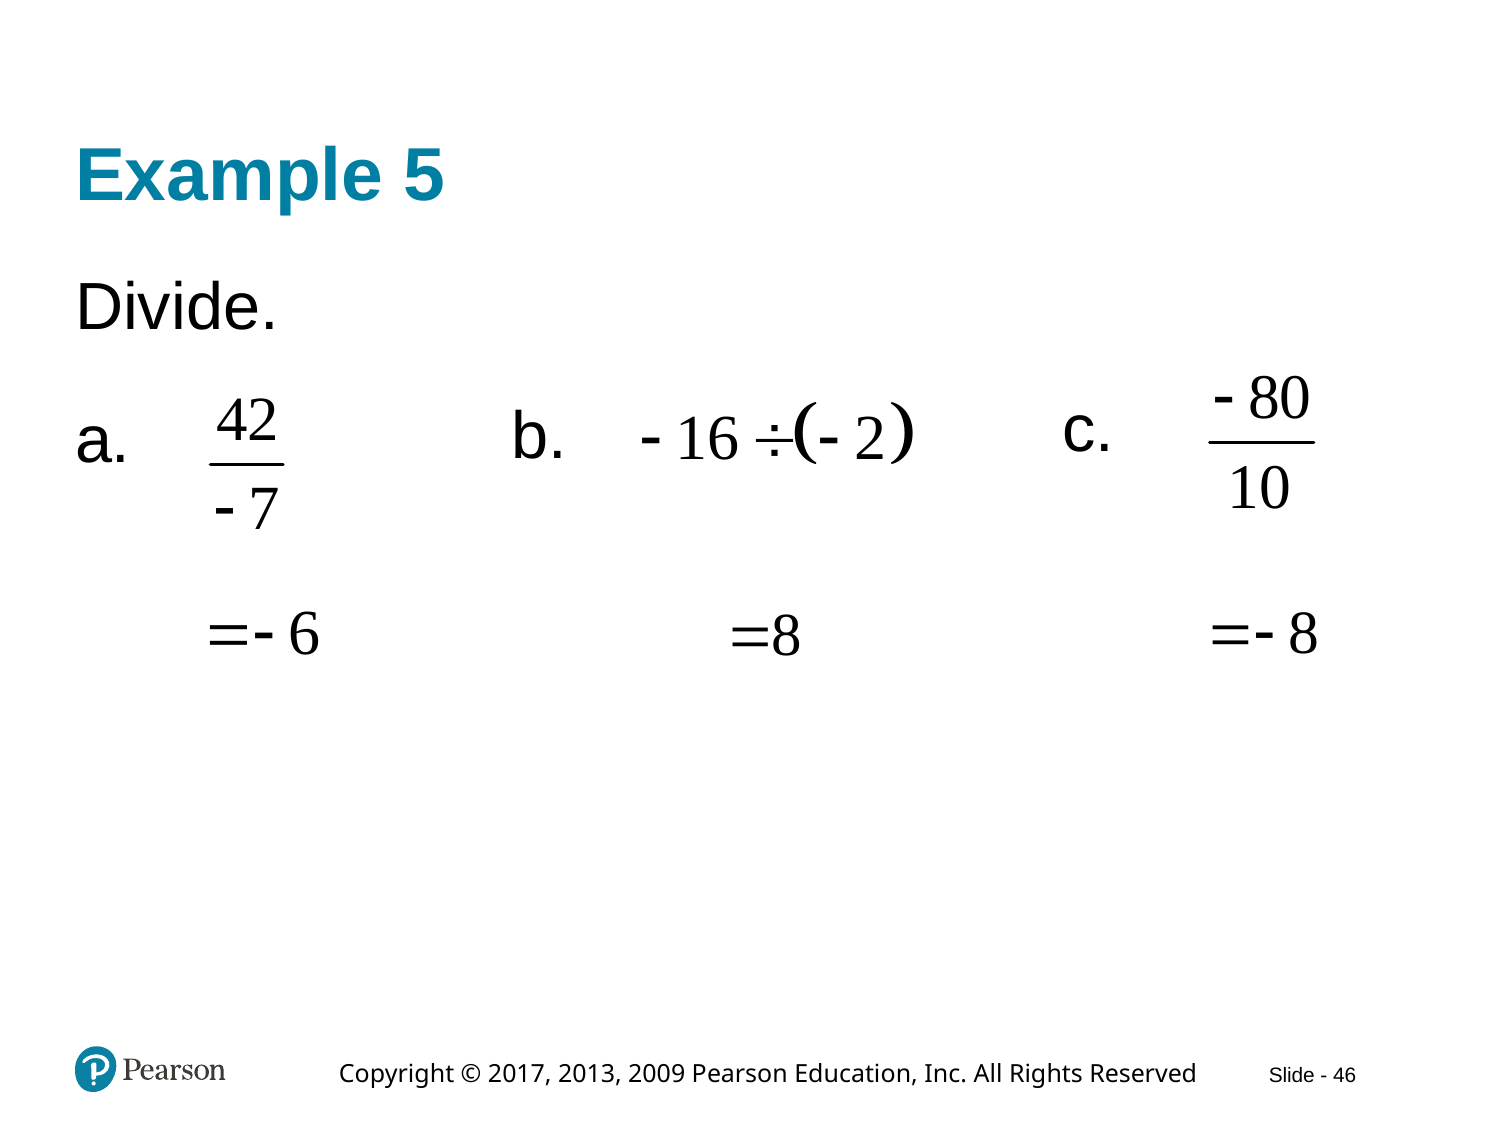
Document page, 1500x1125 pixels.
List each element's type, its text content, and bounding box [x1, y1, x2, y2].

chart [205, 386, 289, 538]
chart [1202, 604, 1321, 662]
title Example 5 [75, 35, 1425, 216]
list Divide. [75, 262, 313, 343]
list a. [75, 396, 136, 487]
chart [199, 603, 325, 663]
list c. [1062, 384, 1124, 491]
chart [1204, 363, 1321, 517]
chart [722, 607, 804, 664]
list b. [511, 392, 584, 470]
chart [636, 398, 914, 489]
